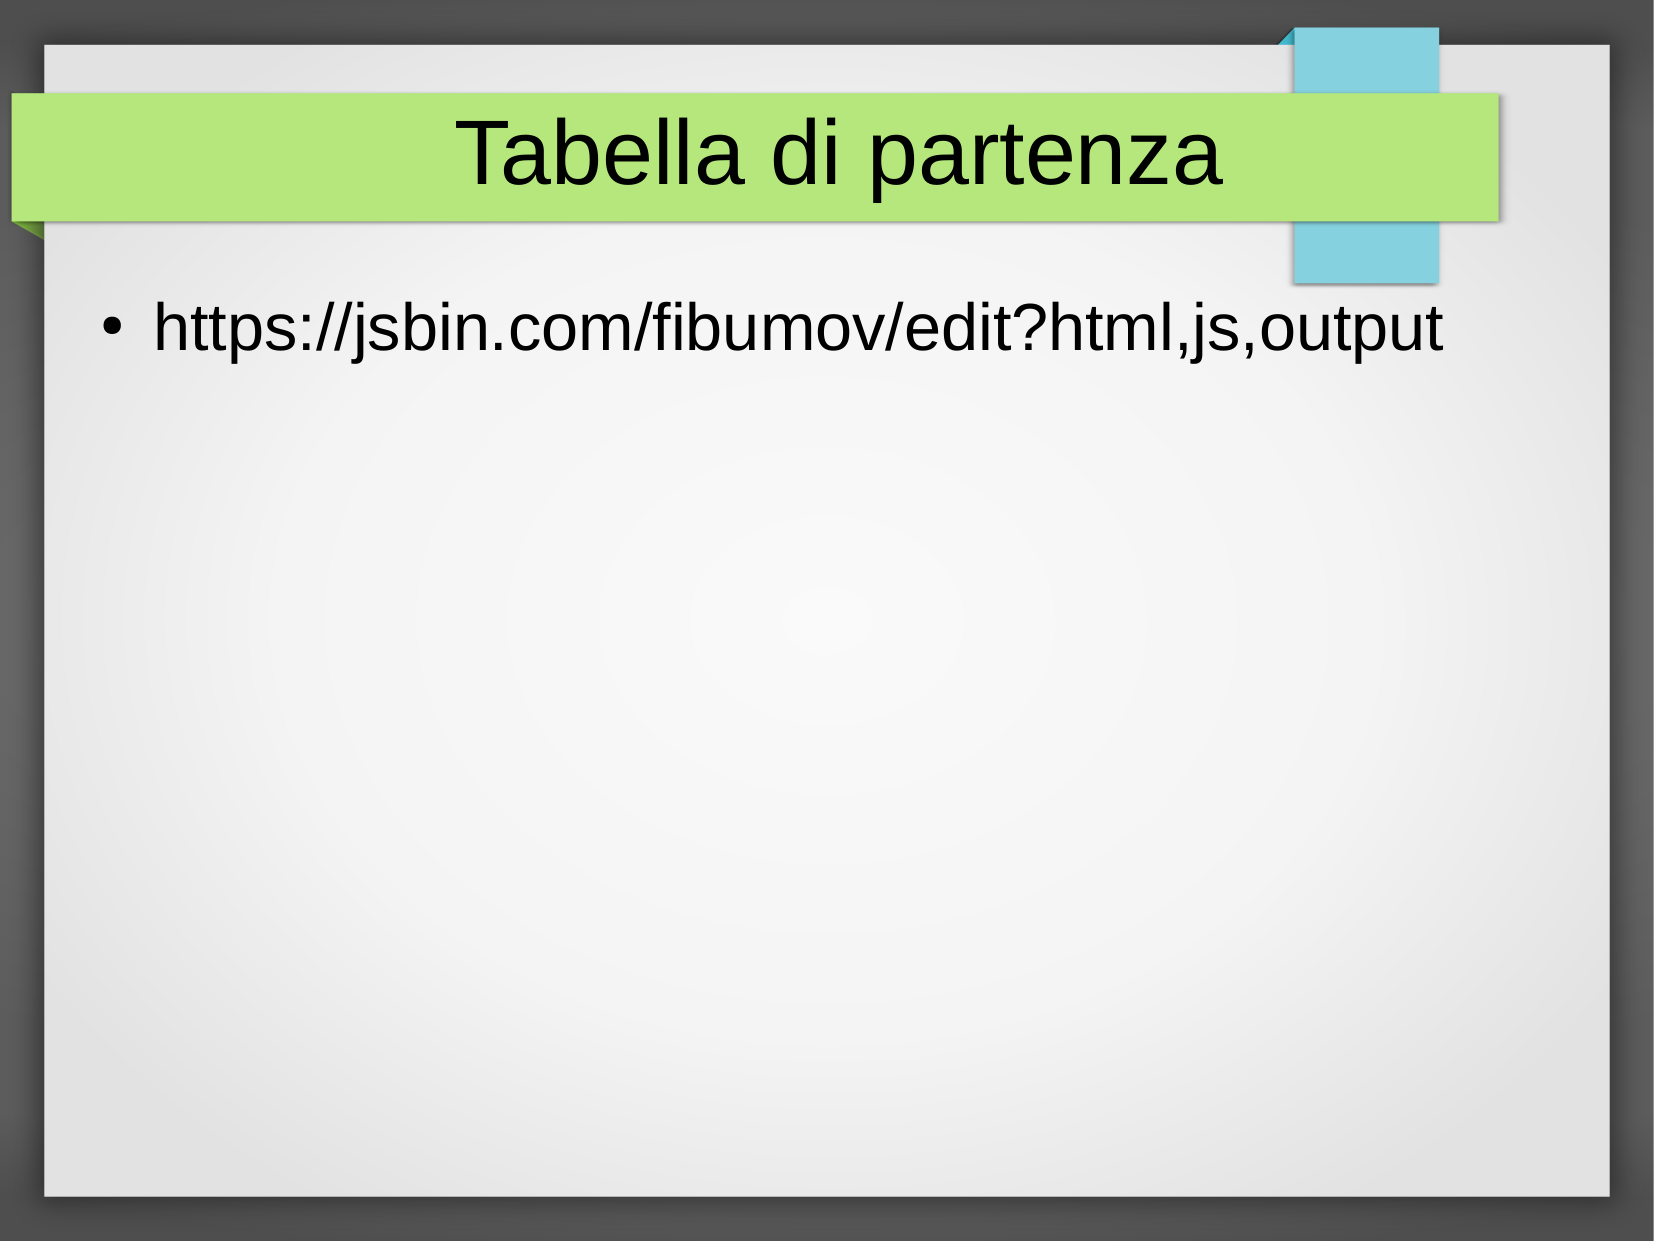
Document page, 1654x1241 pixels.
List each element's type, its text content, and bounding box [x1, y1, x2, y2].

picture [0, 0, 1654, 1241]
list https://jsbin.com/fibumov/edit?html,js,output [82, 290, 1571, 1010]
title Tabella di partenza [82, 49, 1571, 257]
